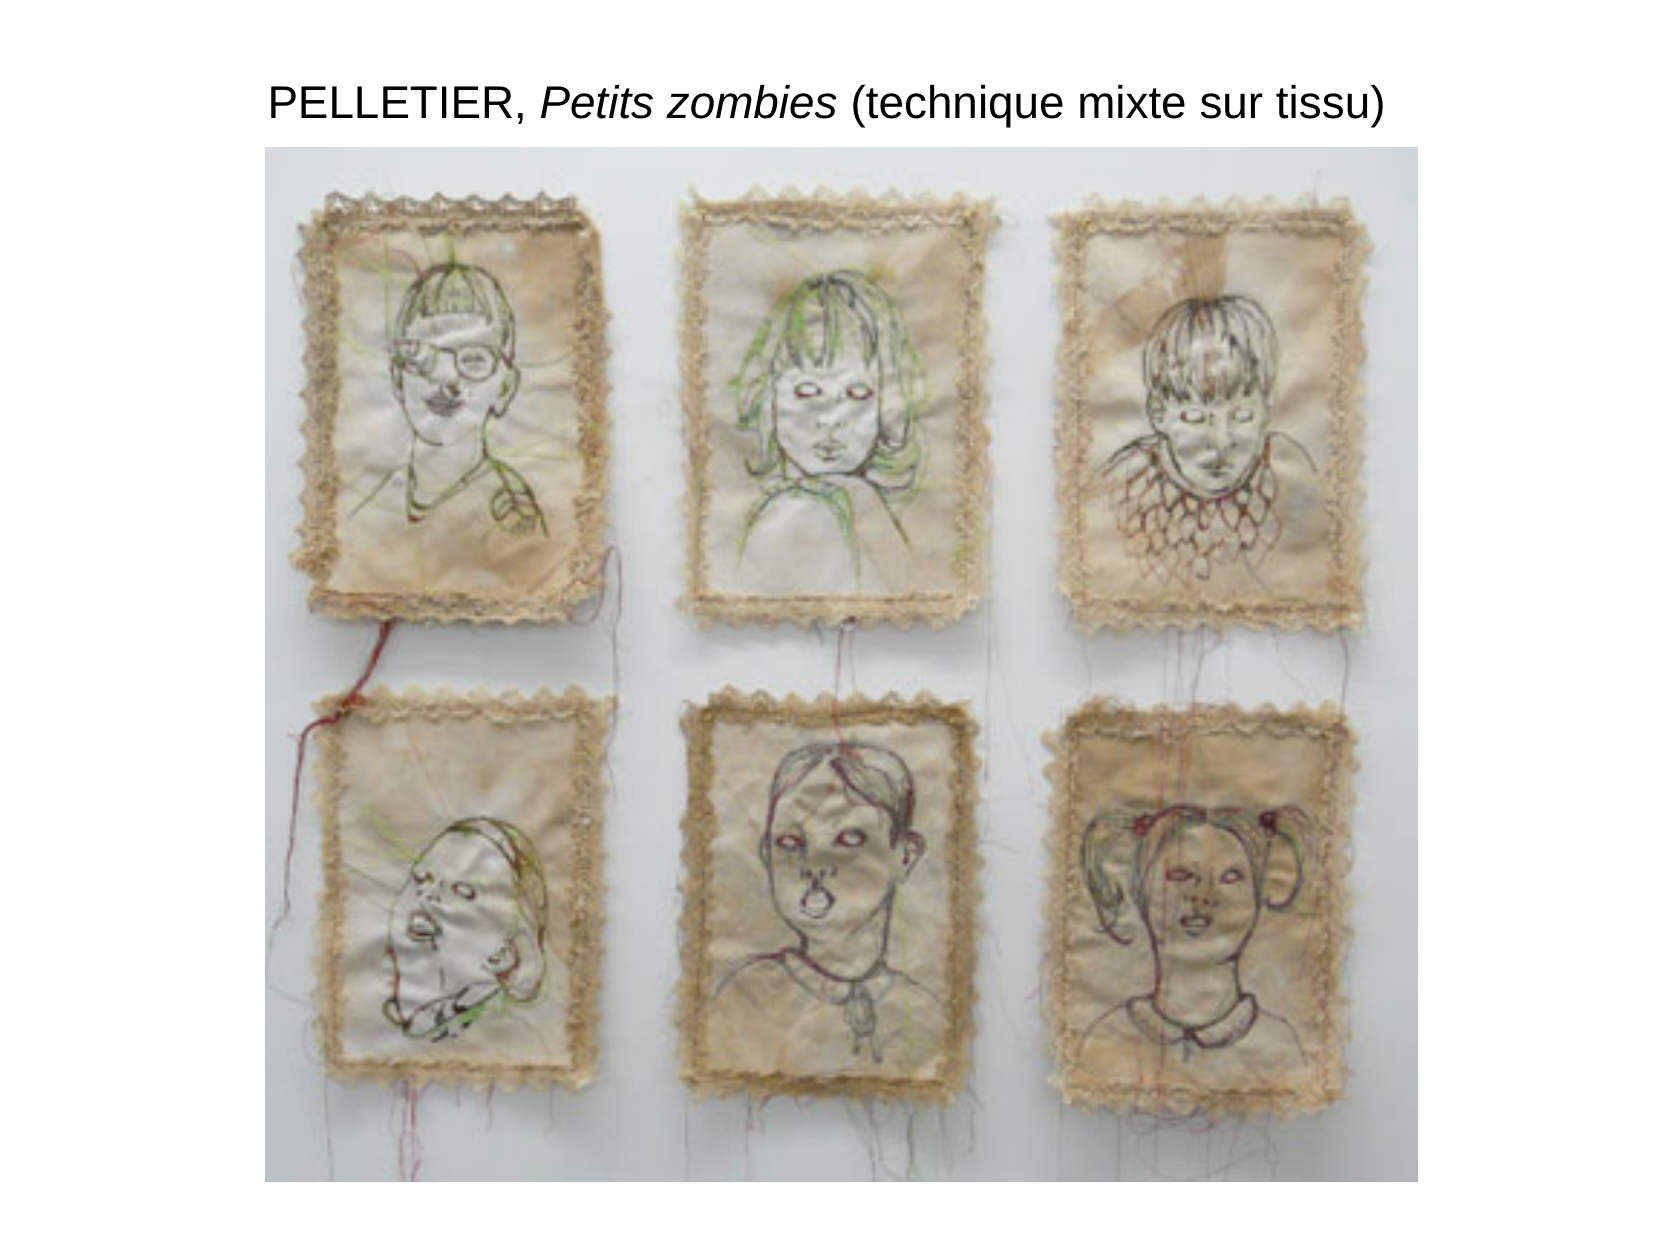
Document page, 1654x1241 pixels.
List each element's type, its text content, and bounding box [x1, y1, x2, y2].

picture [265, 147, 1418, 1182]
title PELLETIER, Petits zombies (technique mixte sur tissu) [82, 56, 1571, 148]
